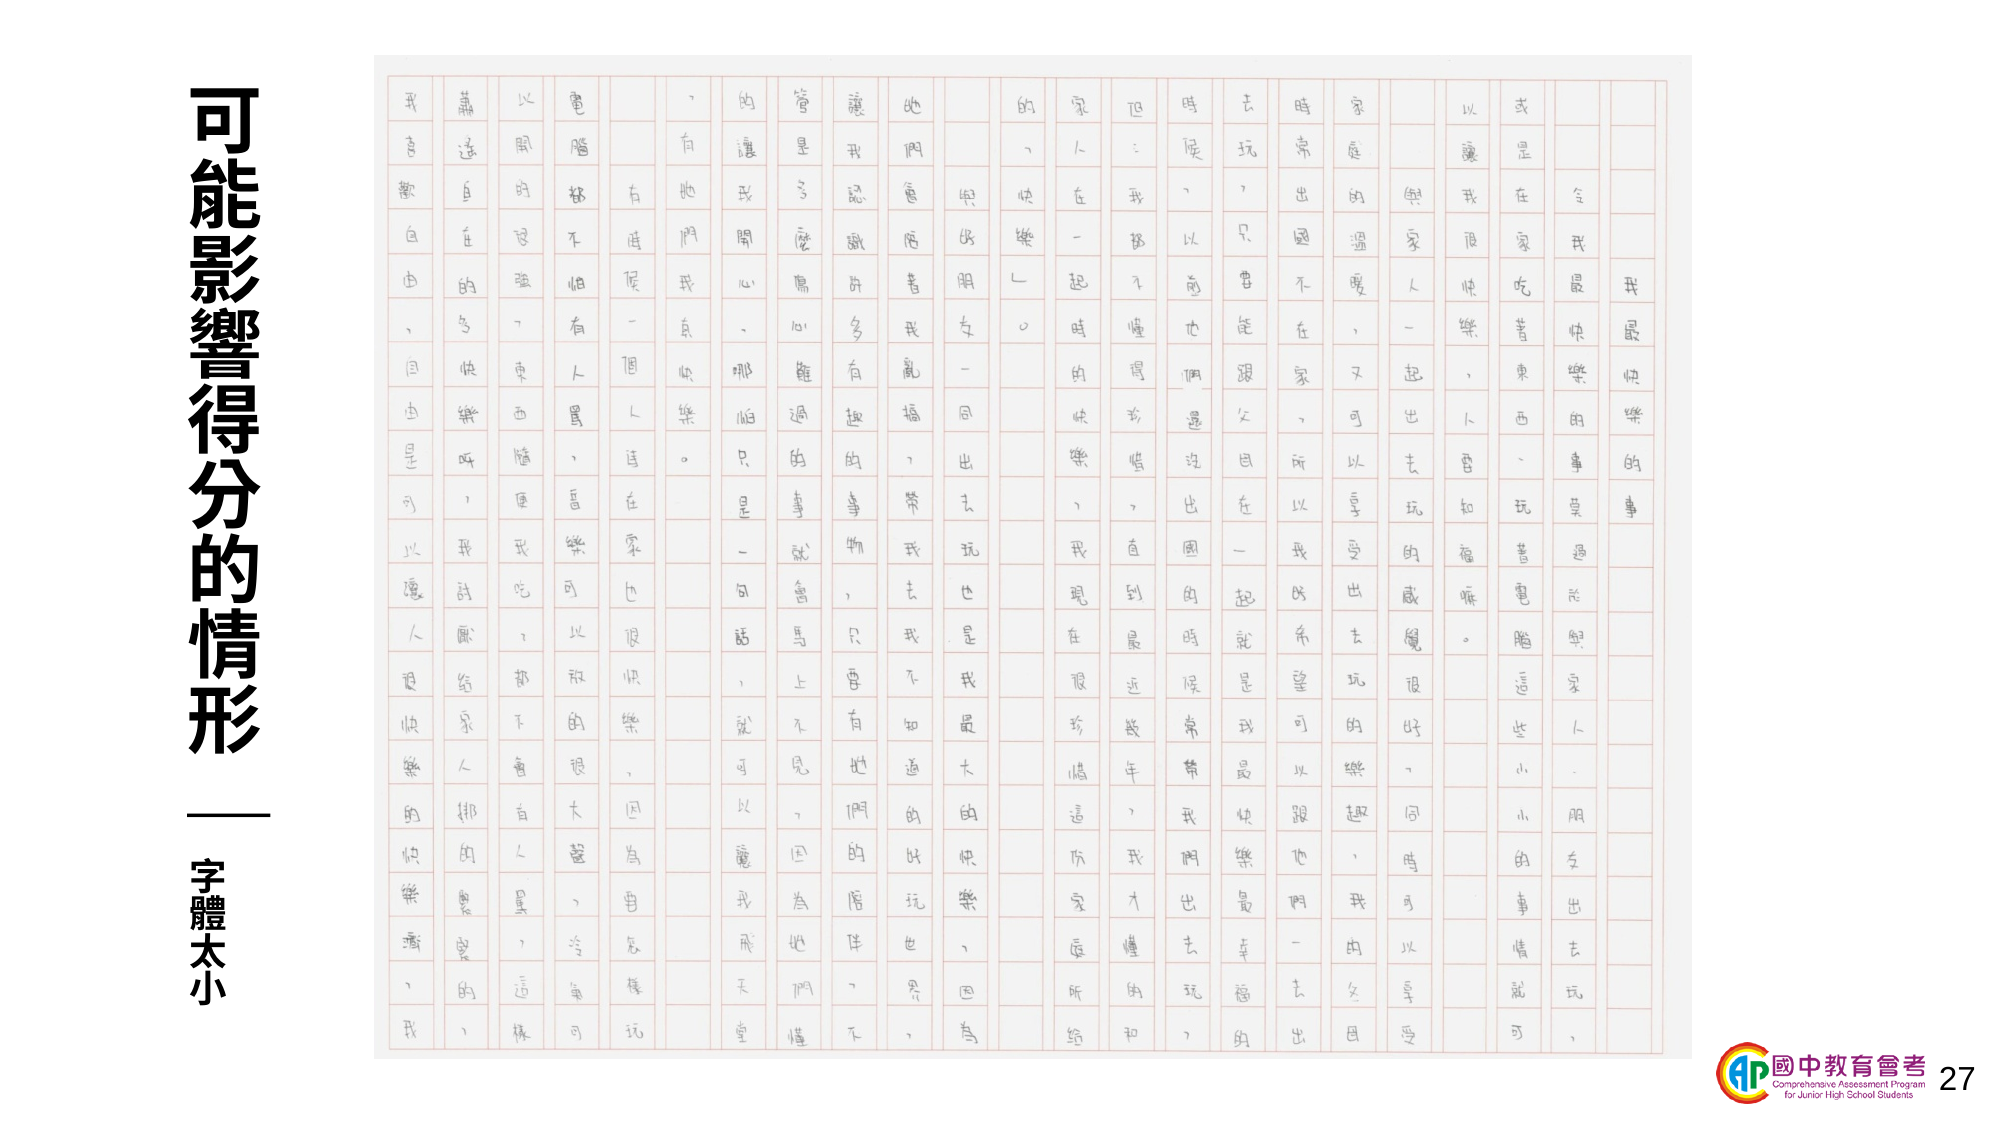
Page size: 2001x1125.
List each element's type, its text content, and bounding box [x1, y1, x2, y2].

text_box 27 [1923, 1047, 2000, 1108]
picture [374, 55, 1692, 1059]
text_box 可能影響得分的情形 ｜字體太小 [168, 66, 284, 1023]
